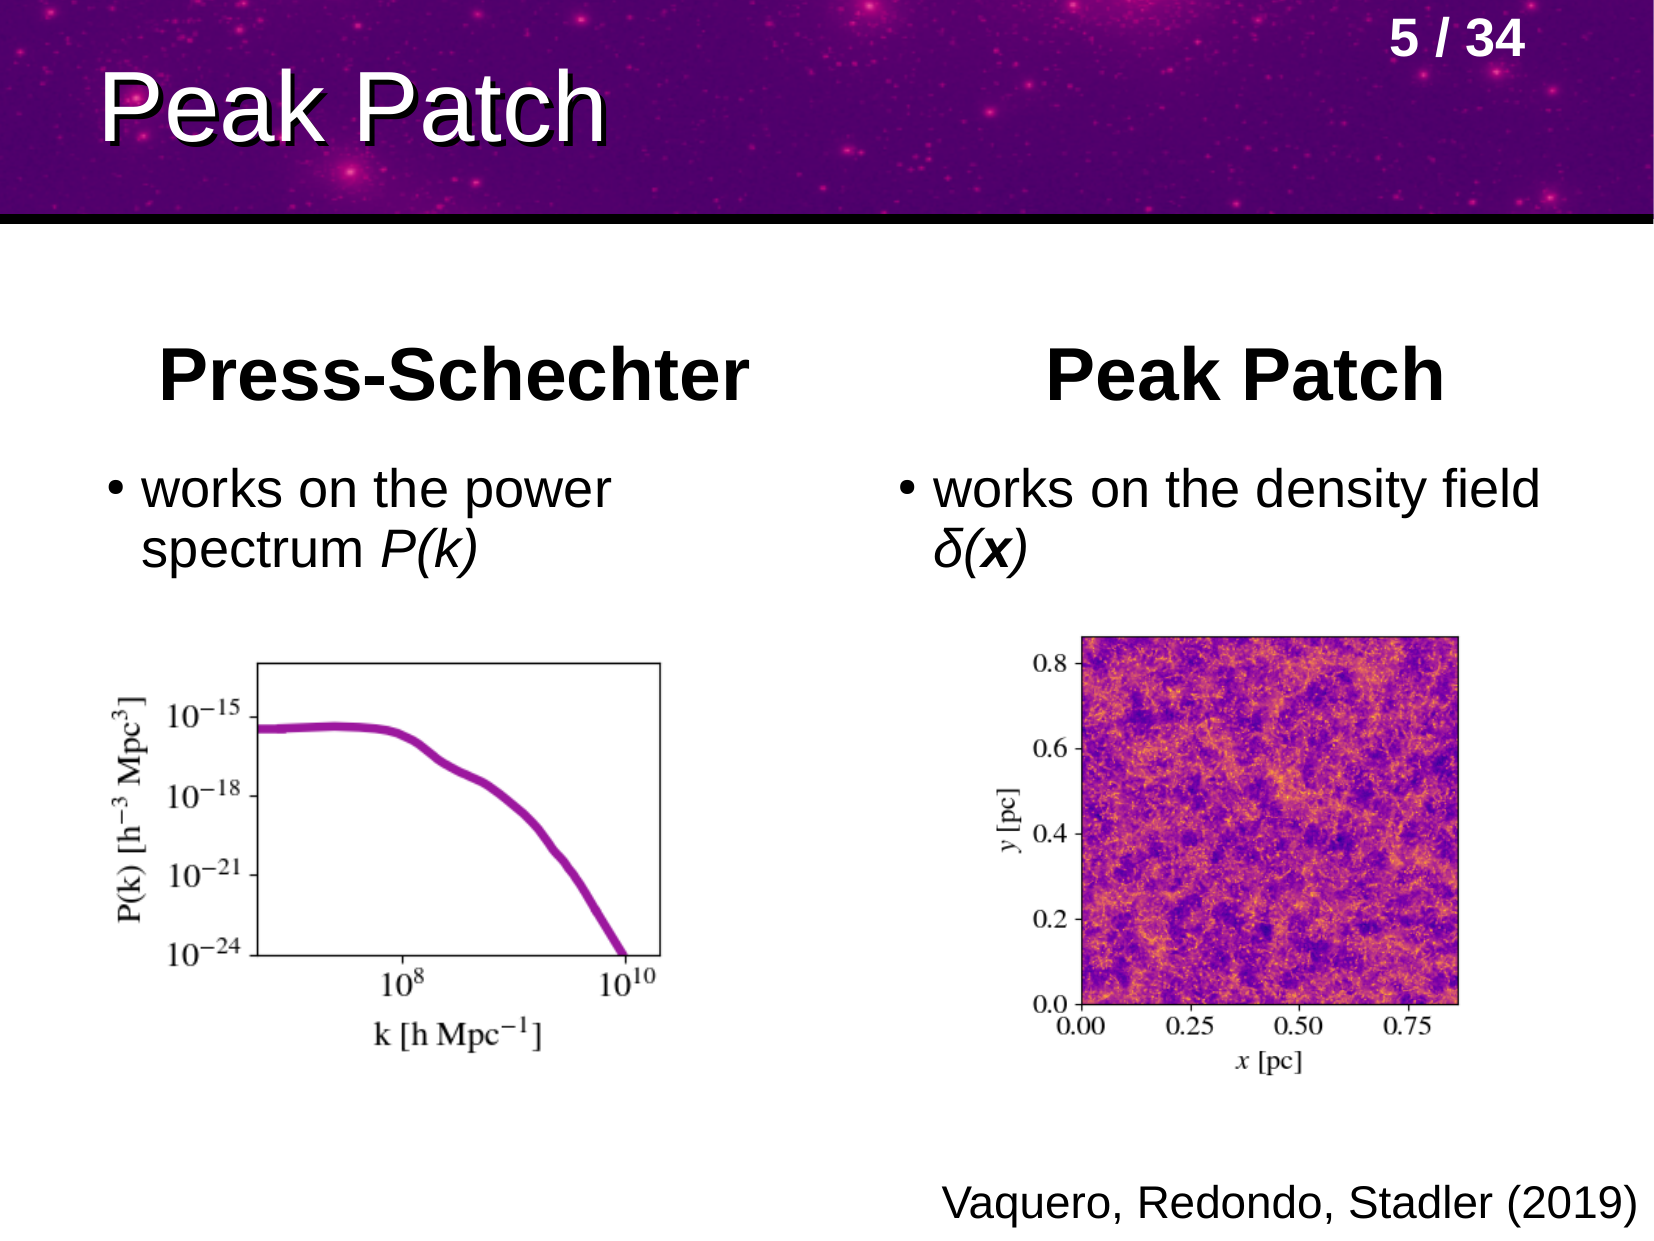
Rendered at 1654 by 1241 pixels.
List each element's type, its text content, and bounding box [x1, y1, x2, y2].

text_box Press-Schechter works on the power spectrum P(k) [106, 332, 768, 851]
text_box Peak Patch works on the density field δ(x) [897, 332, 1560, 851]
picture [73, 625, 697, 1099]
text_box Vaquero, Redondo, Stadler (2019) [909, 1169, 1654, 1241]
text_box <number> / 34 [1375, 0, 1654, 77]
picture [968, 602, 1489, 1111]
text_box Peak Patch [82, 44, 1264, 171]
picture [0, 0, 1654, 214]
